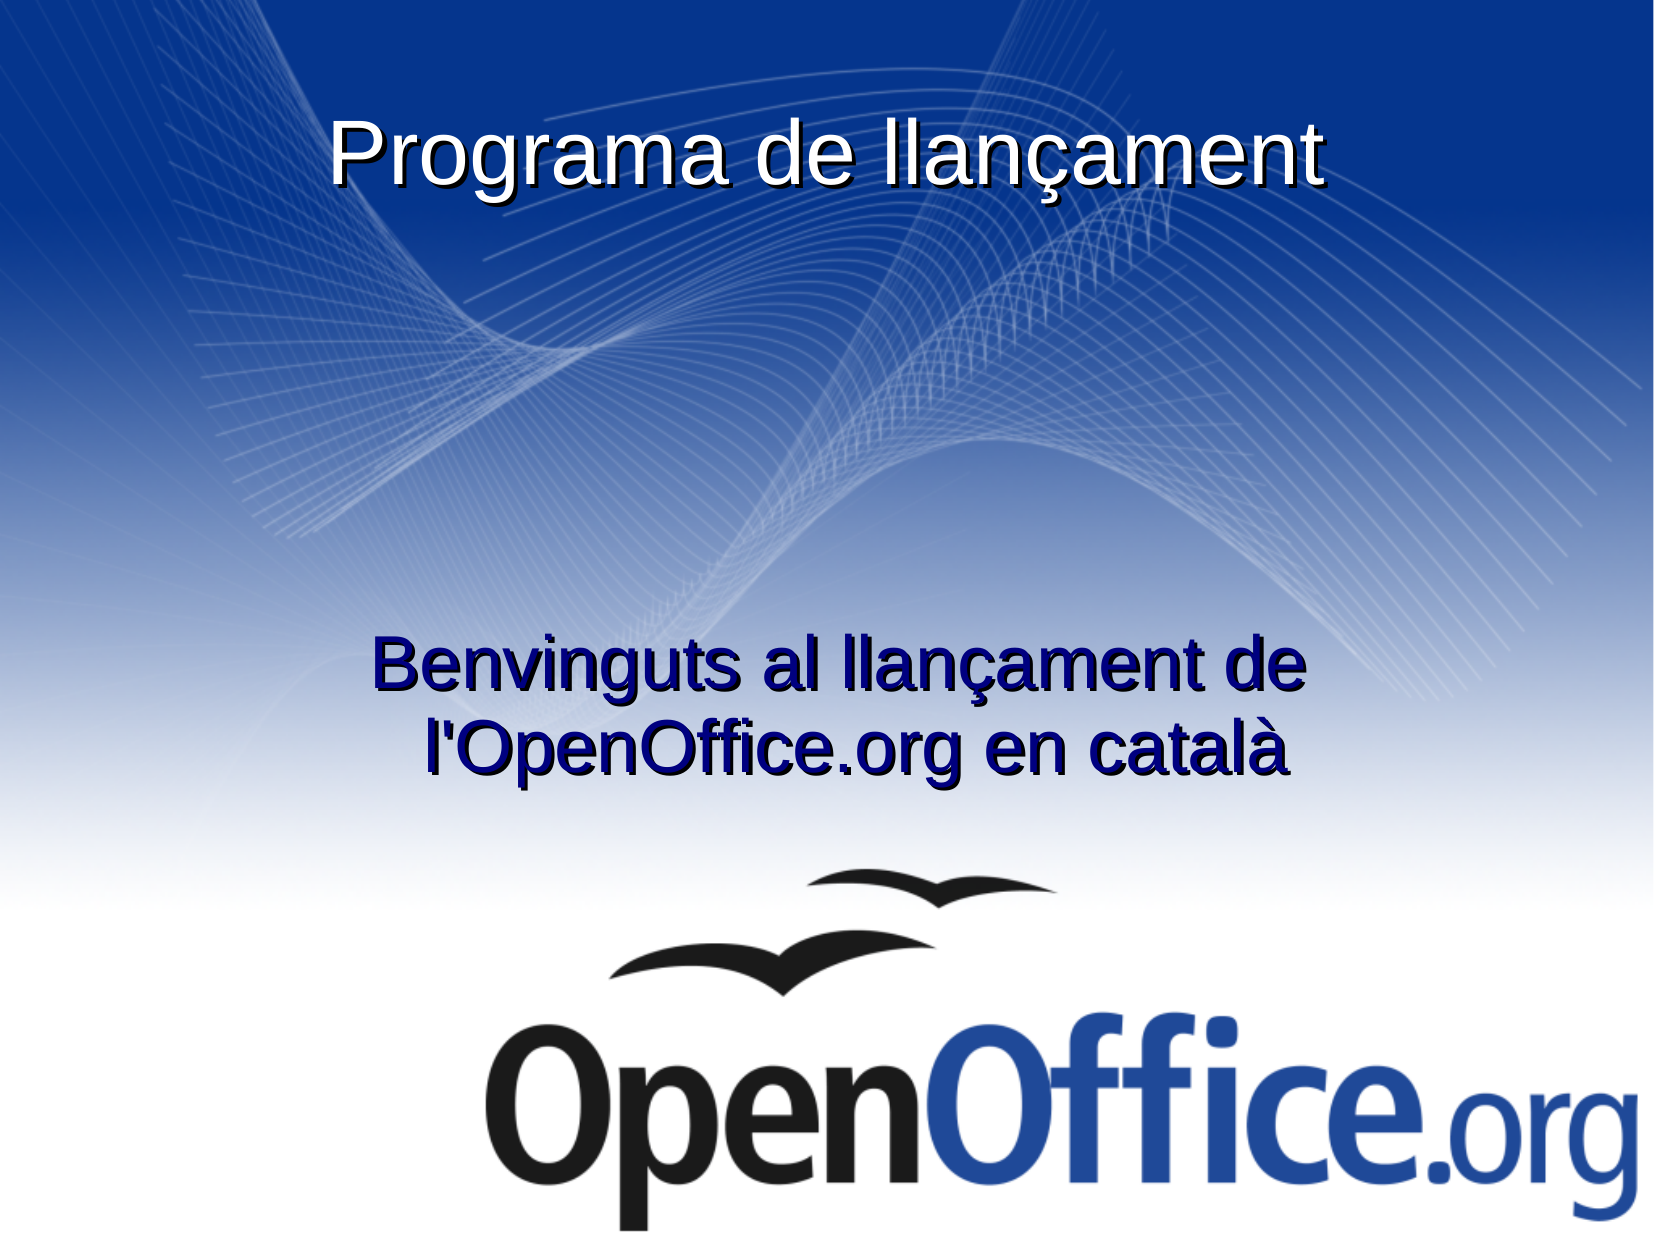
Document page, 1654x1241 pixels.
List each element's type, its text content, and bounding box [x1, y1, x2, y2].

picture [0, 0, 1654, 1241]
title Programa de llançament [82, 49, 1571, 257]
subtitle Benvinguts al llançament de l'OpenOffice.org en català [76, 295, 1565, 1114]
